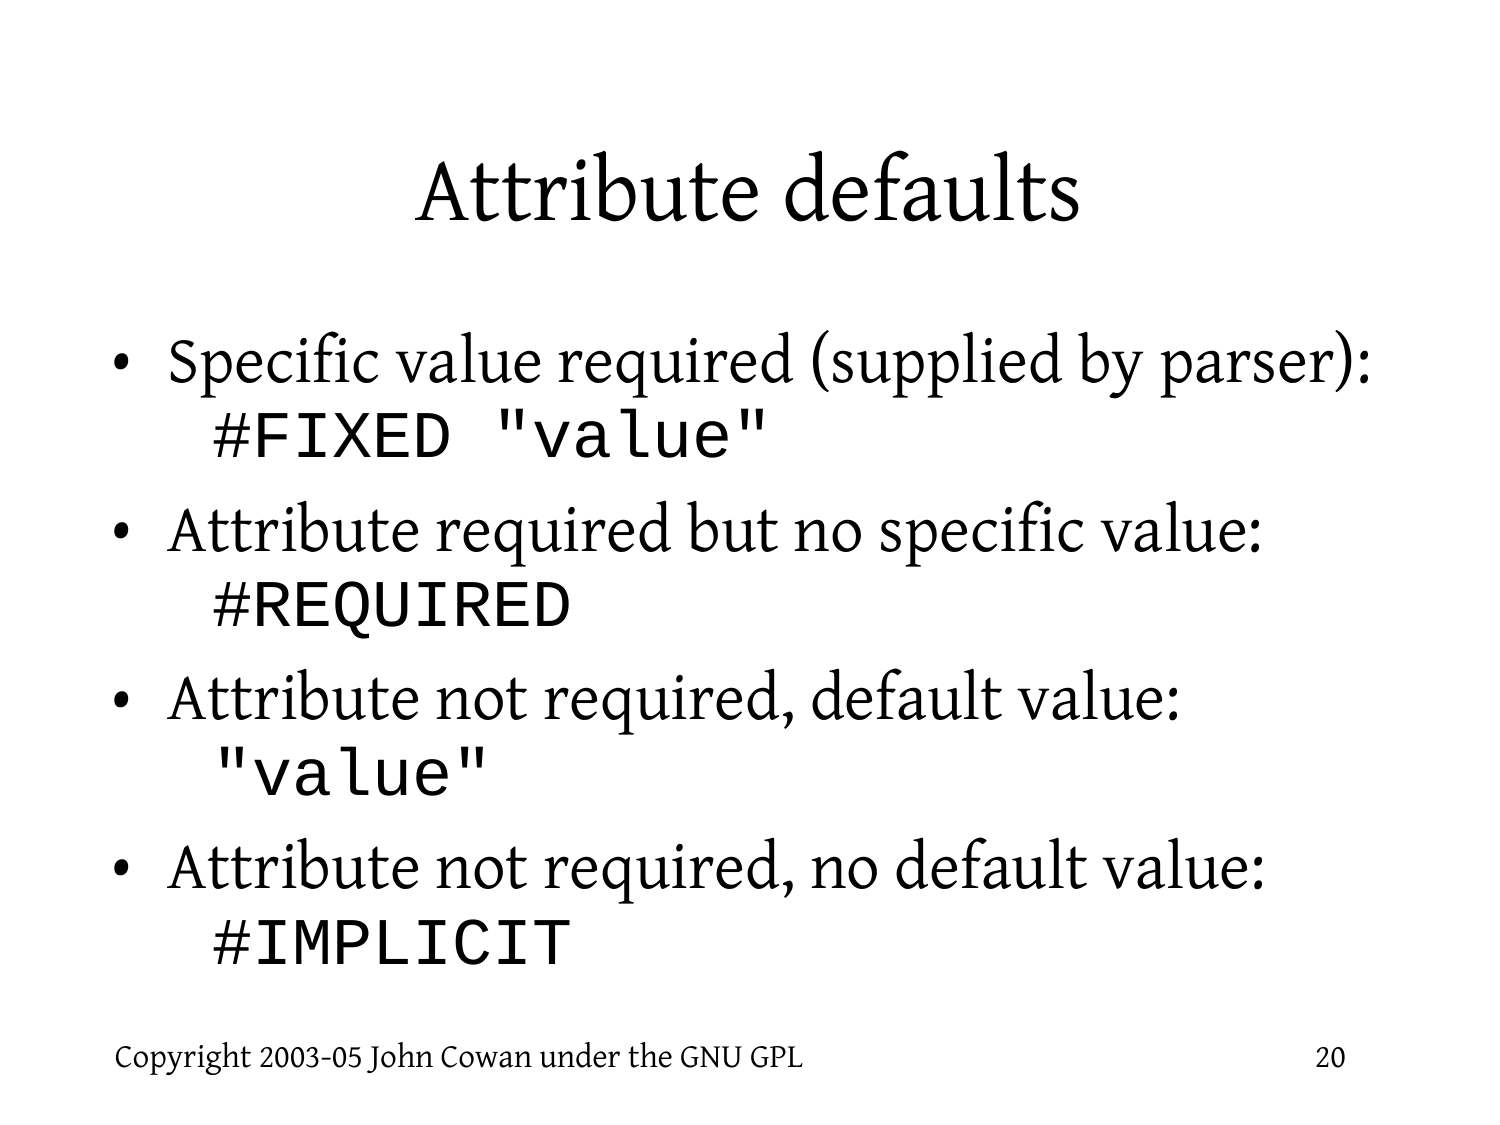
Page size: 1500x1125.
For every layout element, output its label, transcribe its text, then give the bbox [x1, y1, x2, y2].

title Attribute defaults [112, 62, 1387, 324]
list Specific value required (supplied by parser): #FIXED "value" Attribute required but no specific value: #REQUIRED Attribute not required, default value: "value" Attribute not required, no default value: #IMPLICIT [112, 324, 1387, 1069]
